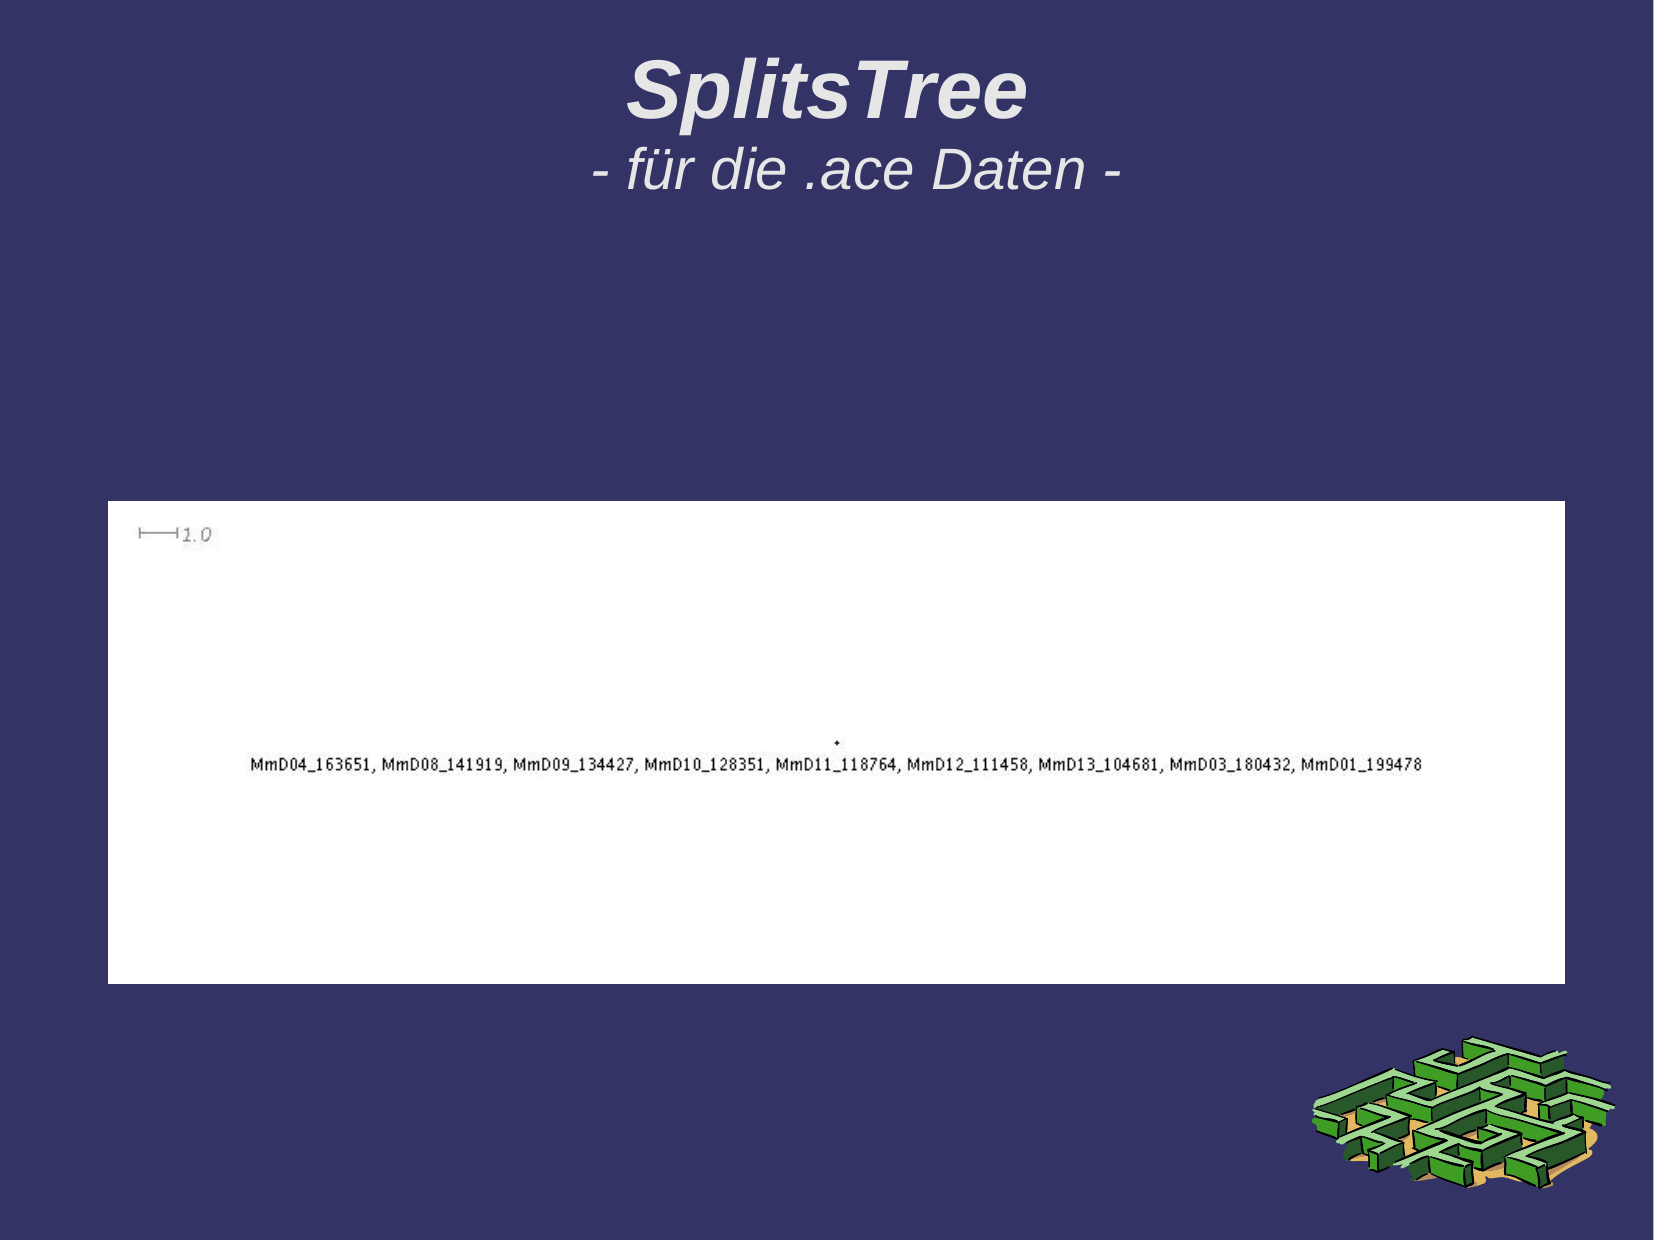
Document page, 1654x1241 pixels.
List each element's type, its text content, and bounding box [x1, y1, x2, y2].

list [178, 364, 1570, 1147]
picture [108, 501, 1565, 984]
title SplitsTree - für die .ace Daten - [121, 19, 1534, 227]
